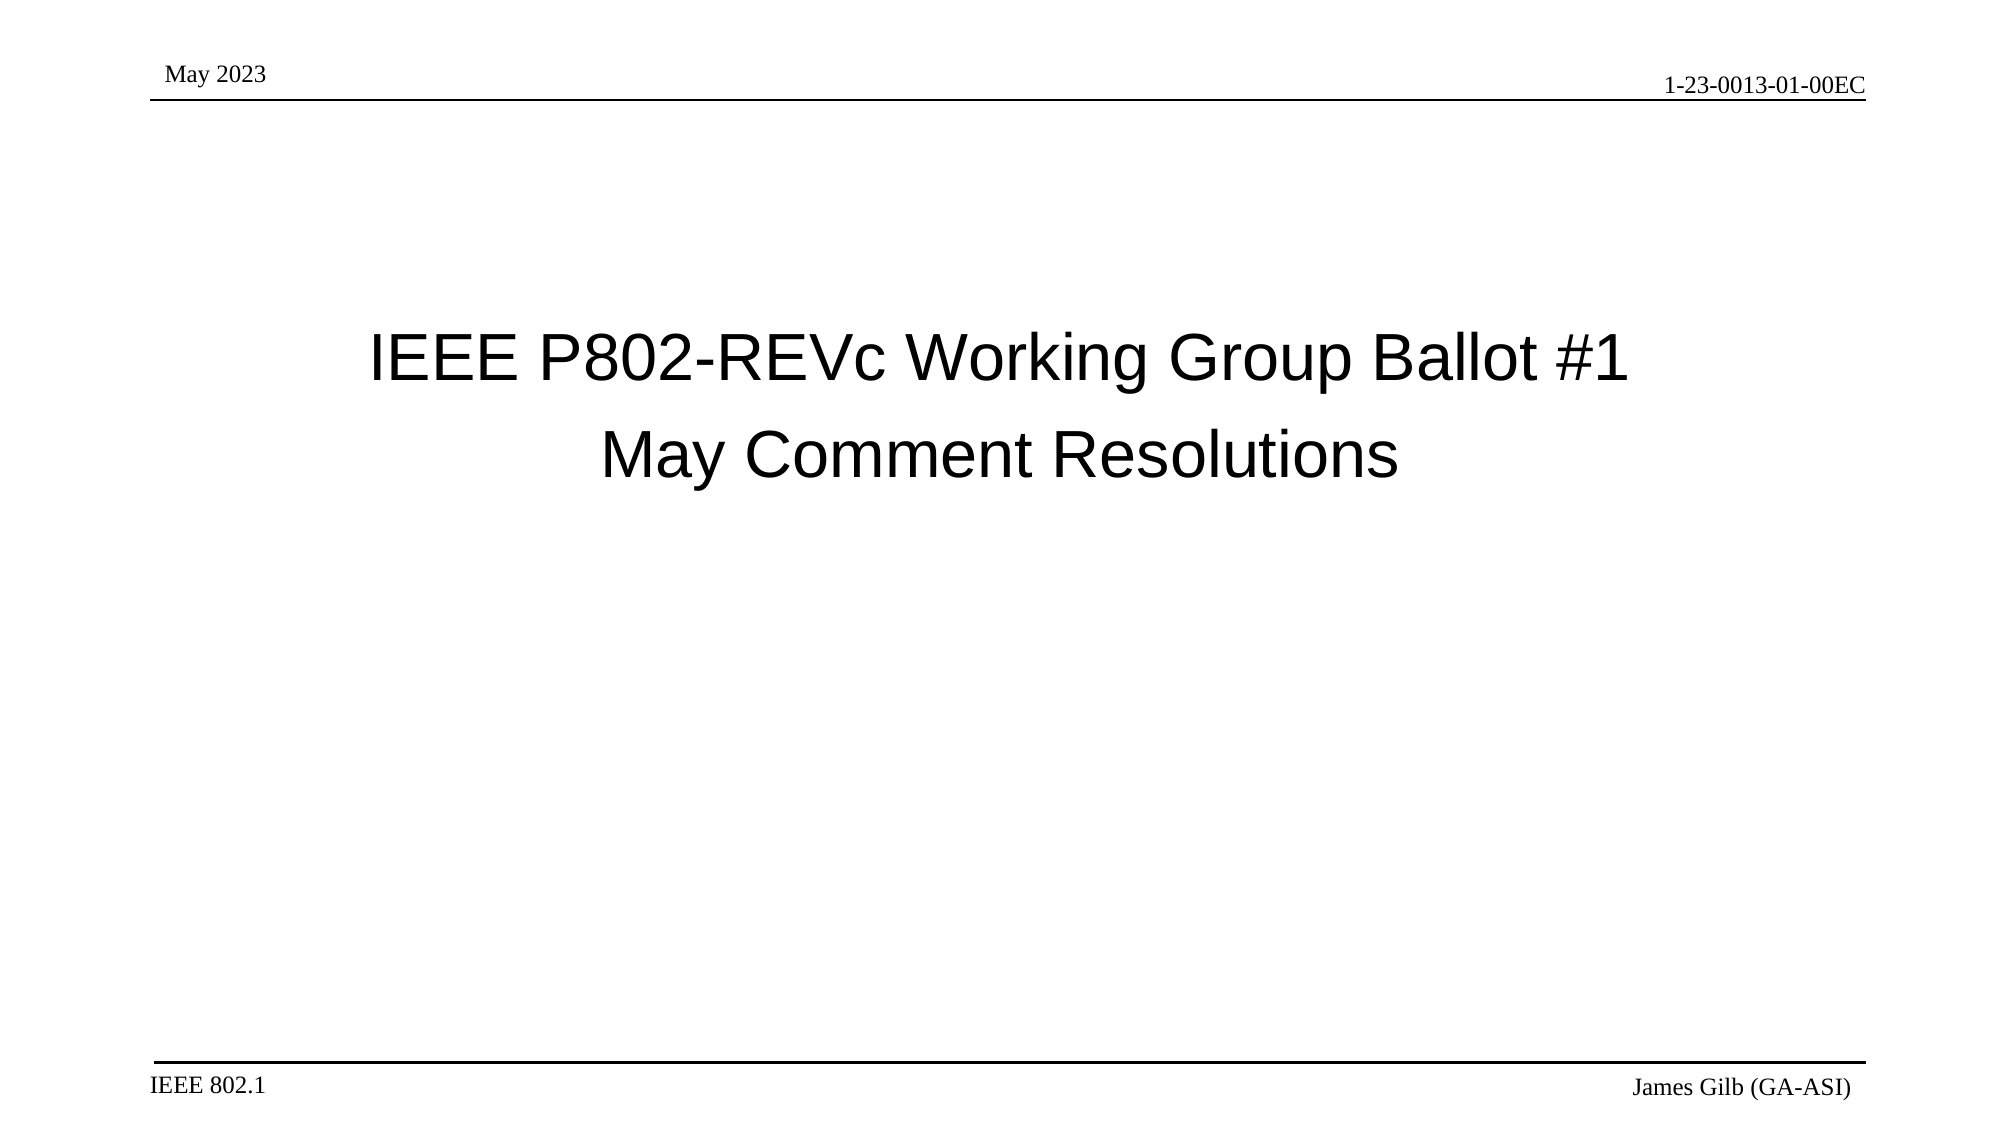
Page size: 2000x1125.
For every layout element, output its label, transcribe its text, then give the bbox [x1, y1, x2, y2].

subtitle IEEE P802-REVc Working Group Ballot #1 May Comment Resolutions [125, 112, 1876, 693]
